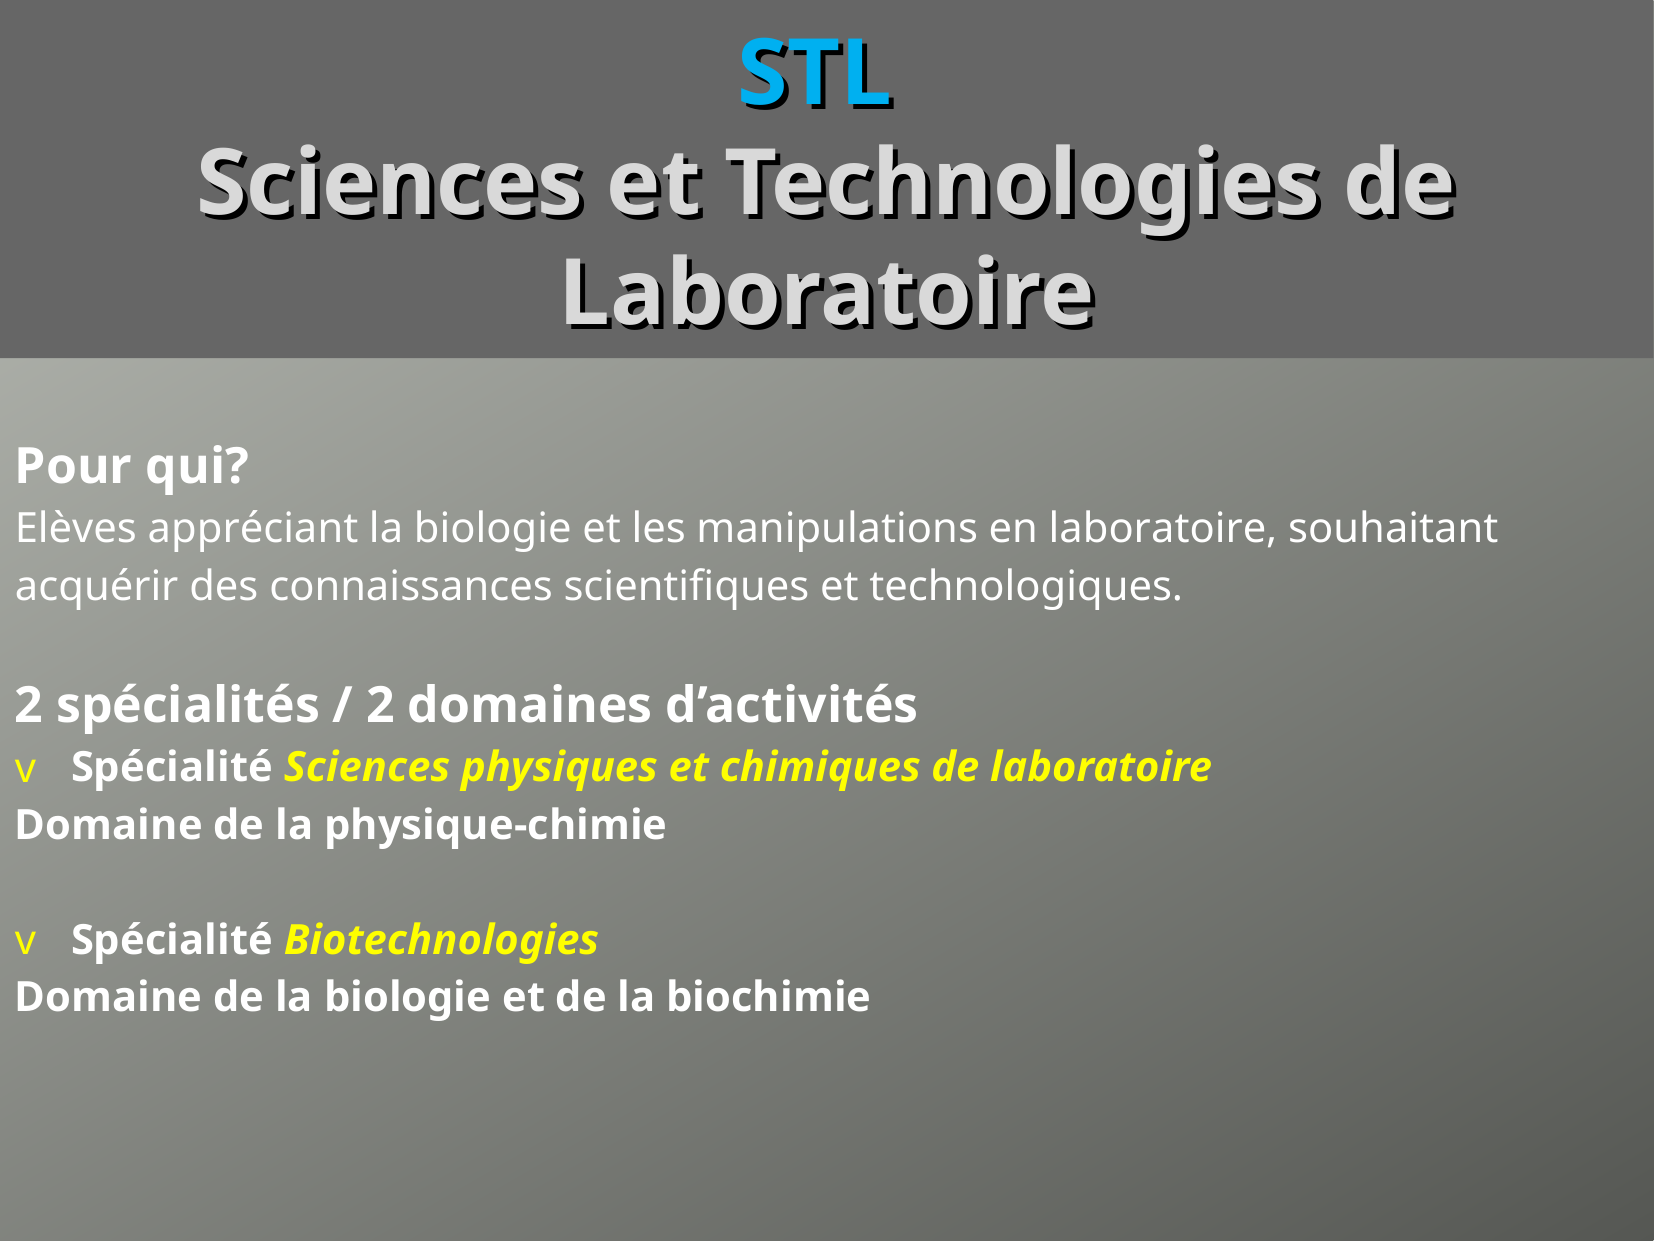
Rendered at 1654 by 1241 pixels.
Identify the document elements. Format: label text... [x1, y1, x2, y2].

text_box Pour qui? Elèves appréciant la biologie et les manipulations en laboratoire, souhaitant acquérir des connaissances scientifiques et technologiques. 2 spécialités / 2 domaines d’activités Spécialité Sciences physiques et chimiques de laboratoire Domaine de la physique-chimie Spécialité Biotechnologies Domaine de la biologie et de la biochimie [0, 432, 1550, 1241]
text_box STL Sciences et Technologies de Laboratoire [0, 0, 1654, 359]
